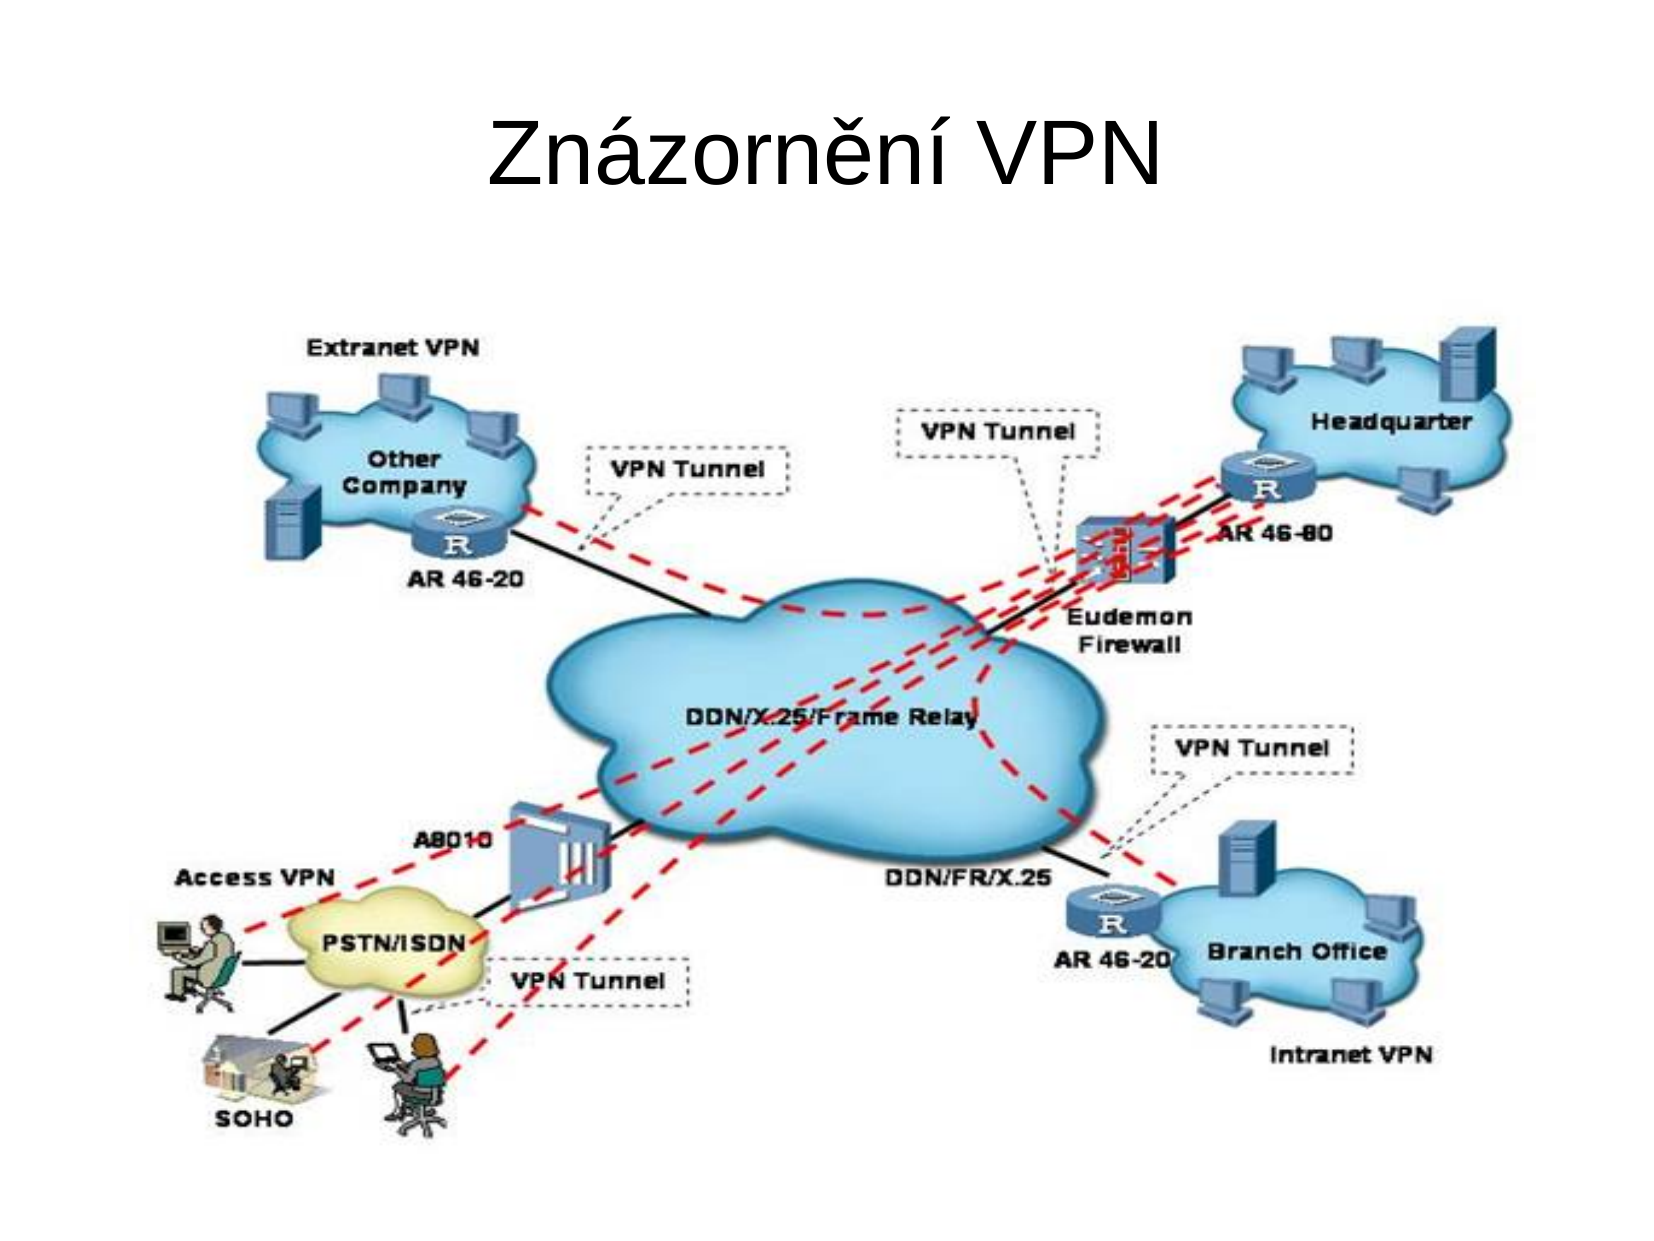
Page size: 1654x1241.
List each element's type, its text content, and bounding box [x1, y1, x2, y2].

title Znázornění VPN [82, 49, 1571, 257]
picture [129, 284, 1536, 1170]
